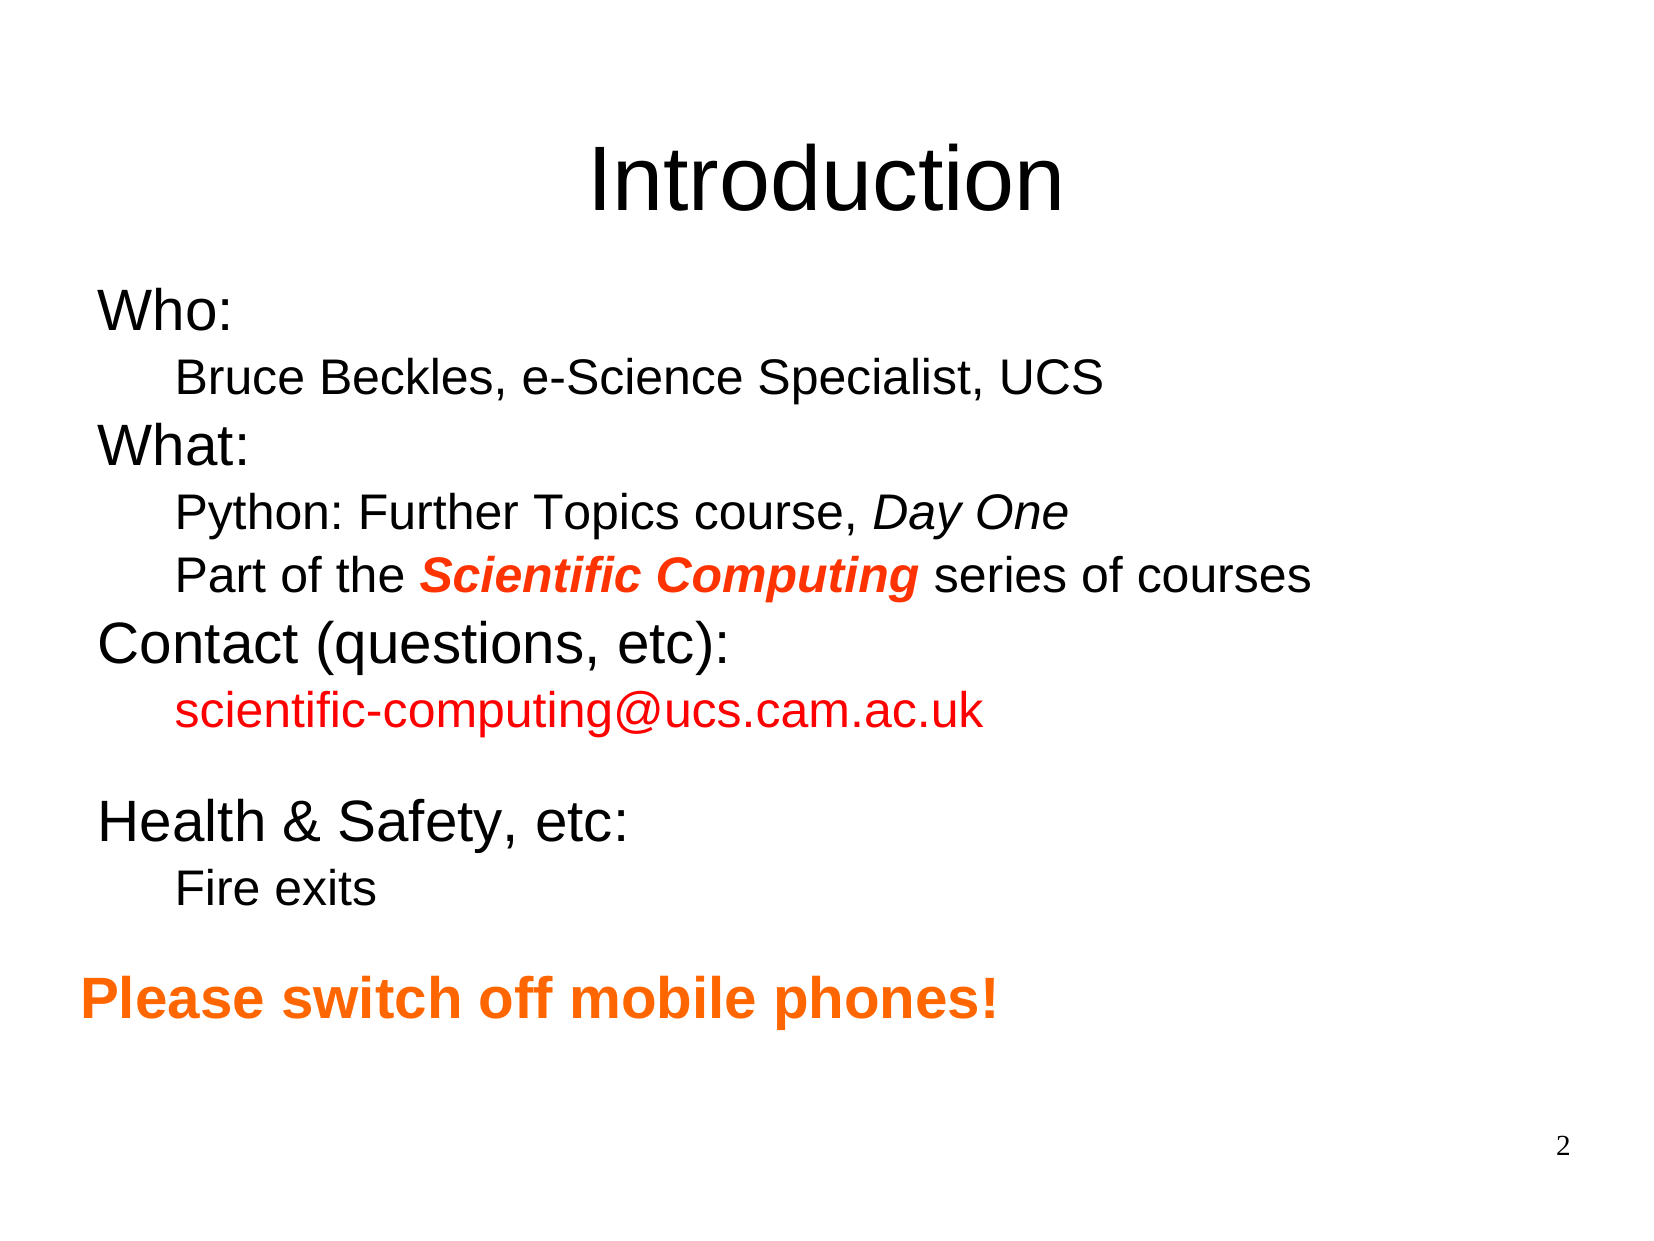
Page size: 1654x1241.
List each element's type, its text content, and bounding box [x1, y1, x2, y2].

list Who: Bruce Beckles, e-Science Specialist, UCS What: Python: Further Topics course, Day One Part of the Scientific Computing series of courses Contact (questions, etc): scientific-computing@ucs.cam.ac.uk Health & Safety, etc: Fire exits Please switch off mobile phones! [65, 275, 1589, 1172]
title Introduction [110, 109, 1544, 249]
